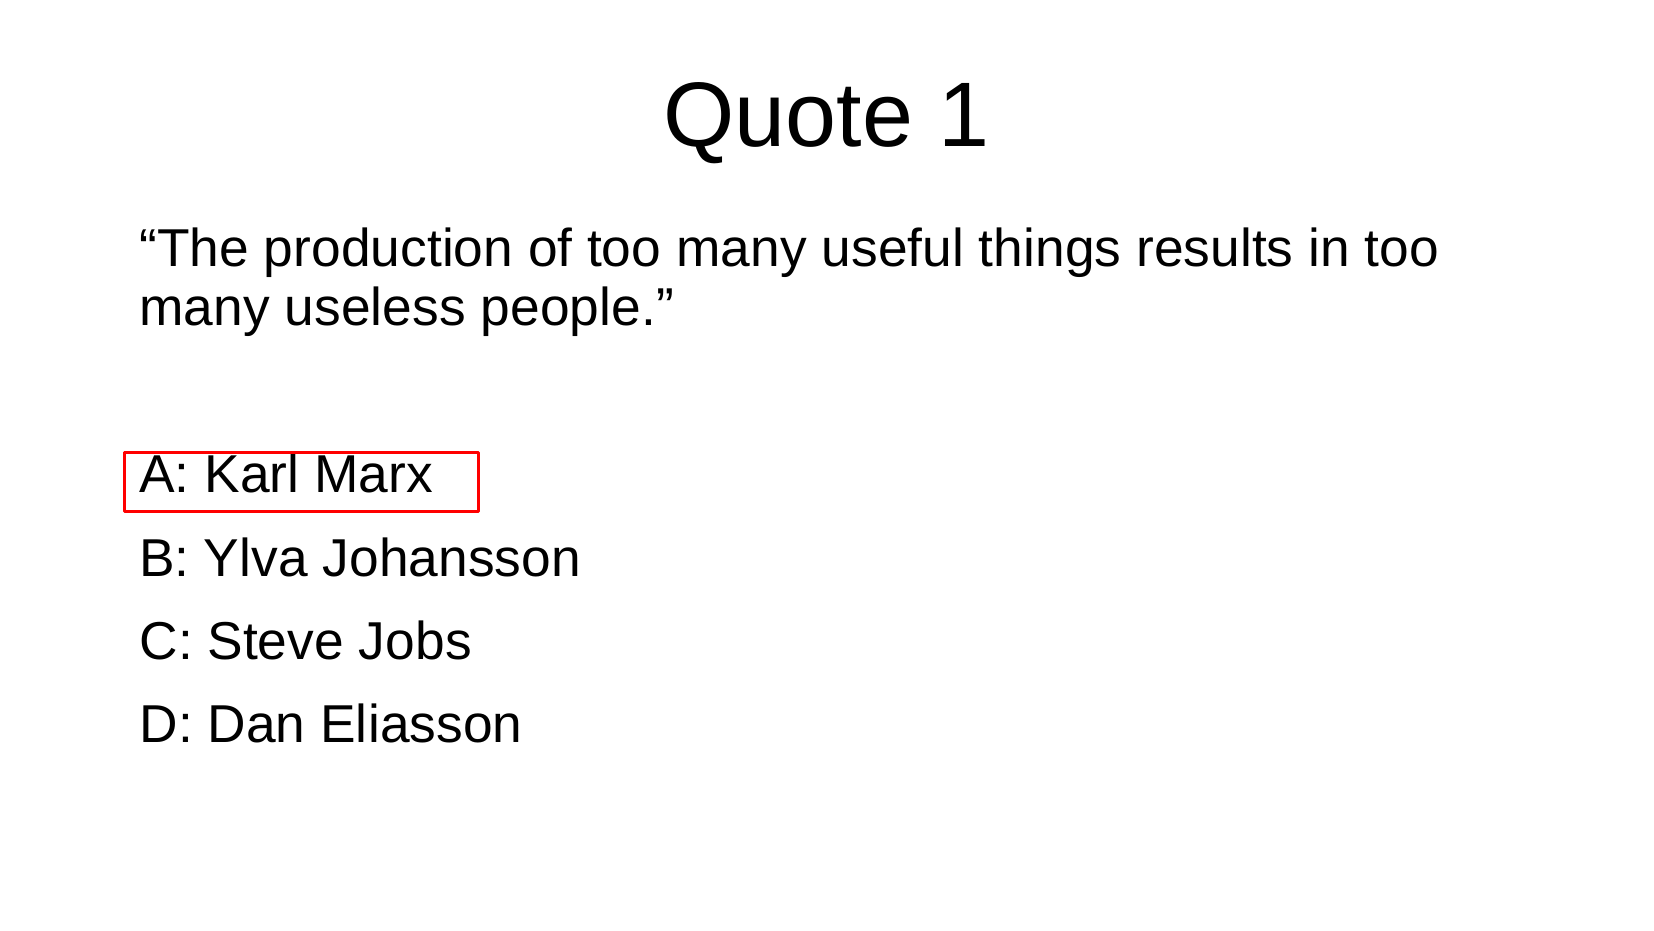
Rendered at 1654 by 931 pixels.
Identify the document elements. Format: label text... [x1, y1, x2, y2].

list “The production of too many useful things results in too many useless people.” A: Karl Marx B: Ylva Johansson C: Steve Jobs D: Dan Eliasson [82, 217, 1571, 758]
title Quote 1 [82, 37, 1571, 193]
